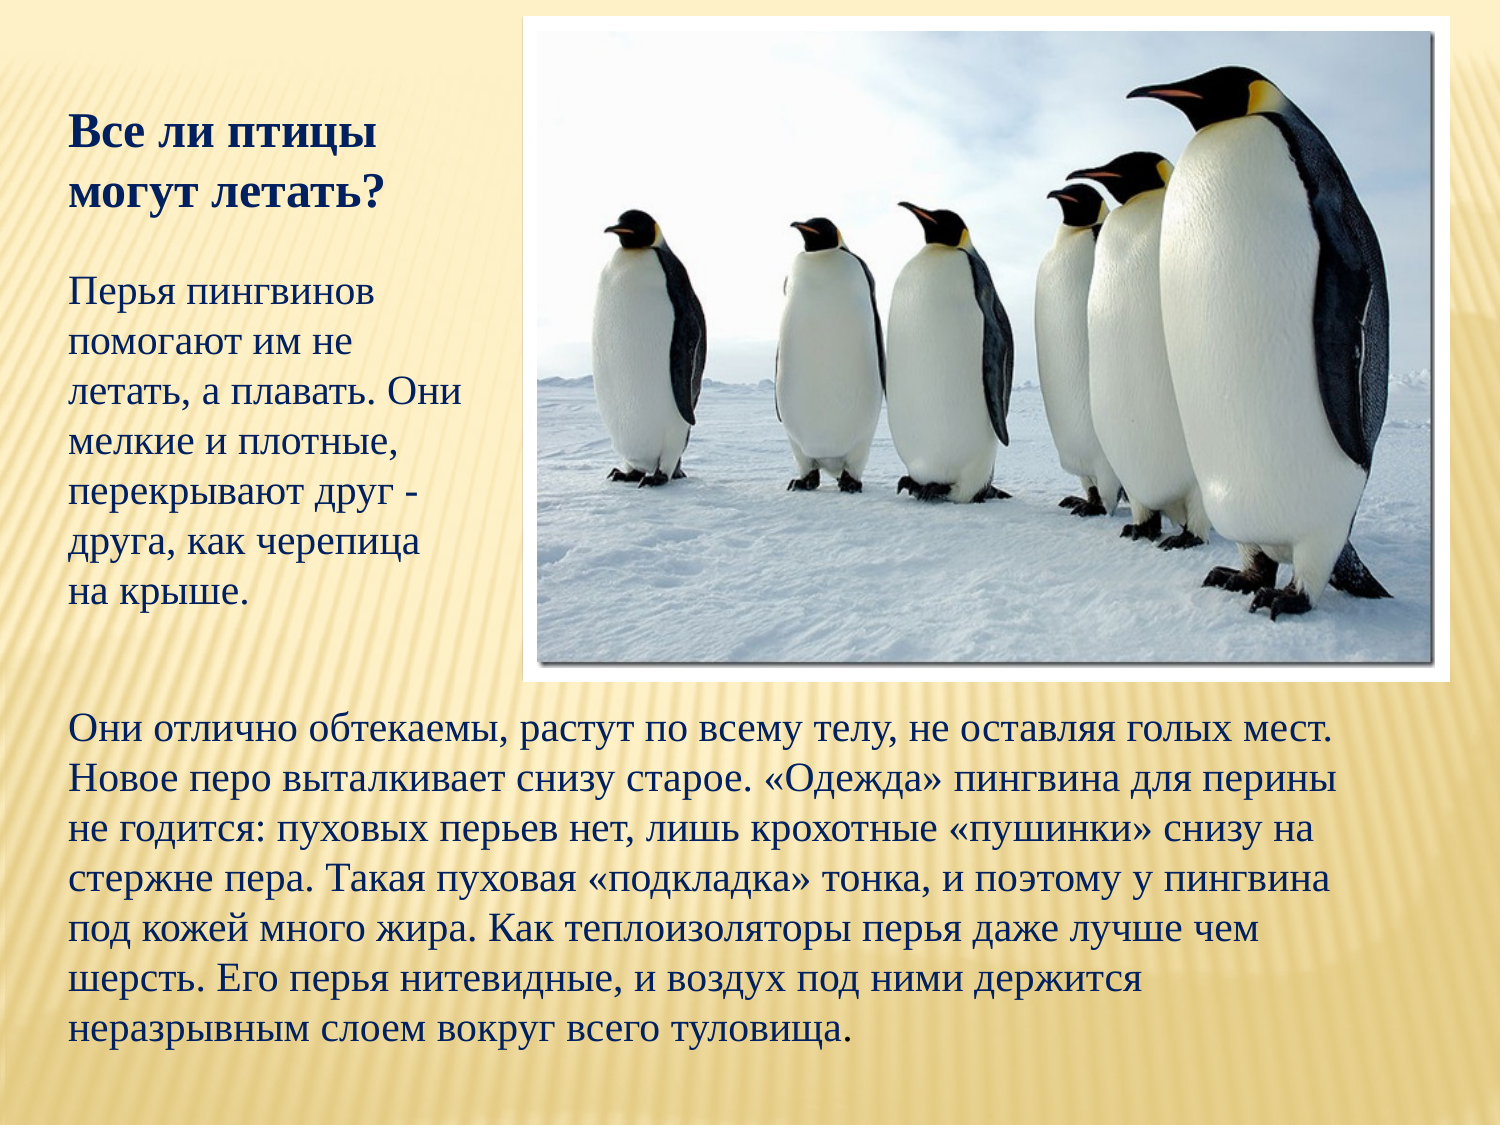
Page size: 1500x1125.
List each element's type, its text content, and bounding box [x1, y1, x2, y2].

text_box Все ли птицы могут летать? Перья пингвинов помогают им не летать, а плавать. Они мелкие и плотные, перекрывают друг -друга, как черепица на крыше. [53, 90, 479, 626]
text_box Они отлично обтекаемы, растут по всему телу, не оставляя голых мест. Новое перо выталкивает снизу старое. «Одежда» пингвина для перины не годится: пуховых перьев нет, лишь крохотные «пушинки» снизу на стержне пера. Такая пуховая «подкладка» тонка, и поэтому у пингвина под кожей много жира. Как теплоизоляторы перья даже лучше чем шерсть. Его перья нитевидные, и воздух под ними держится неразрывным слоем вокруг всего туловища. [53, 692, 1388, 1061]
picture [537, 30, 1436, 668]
